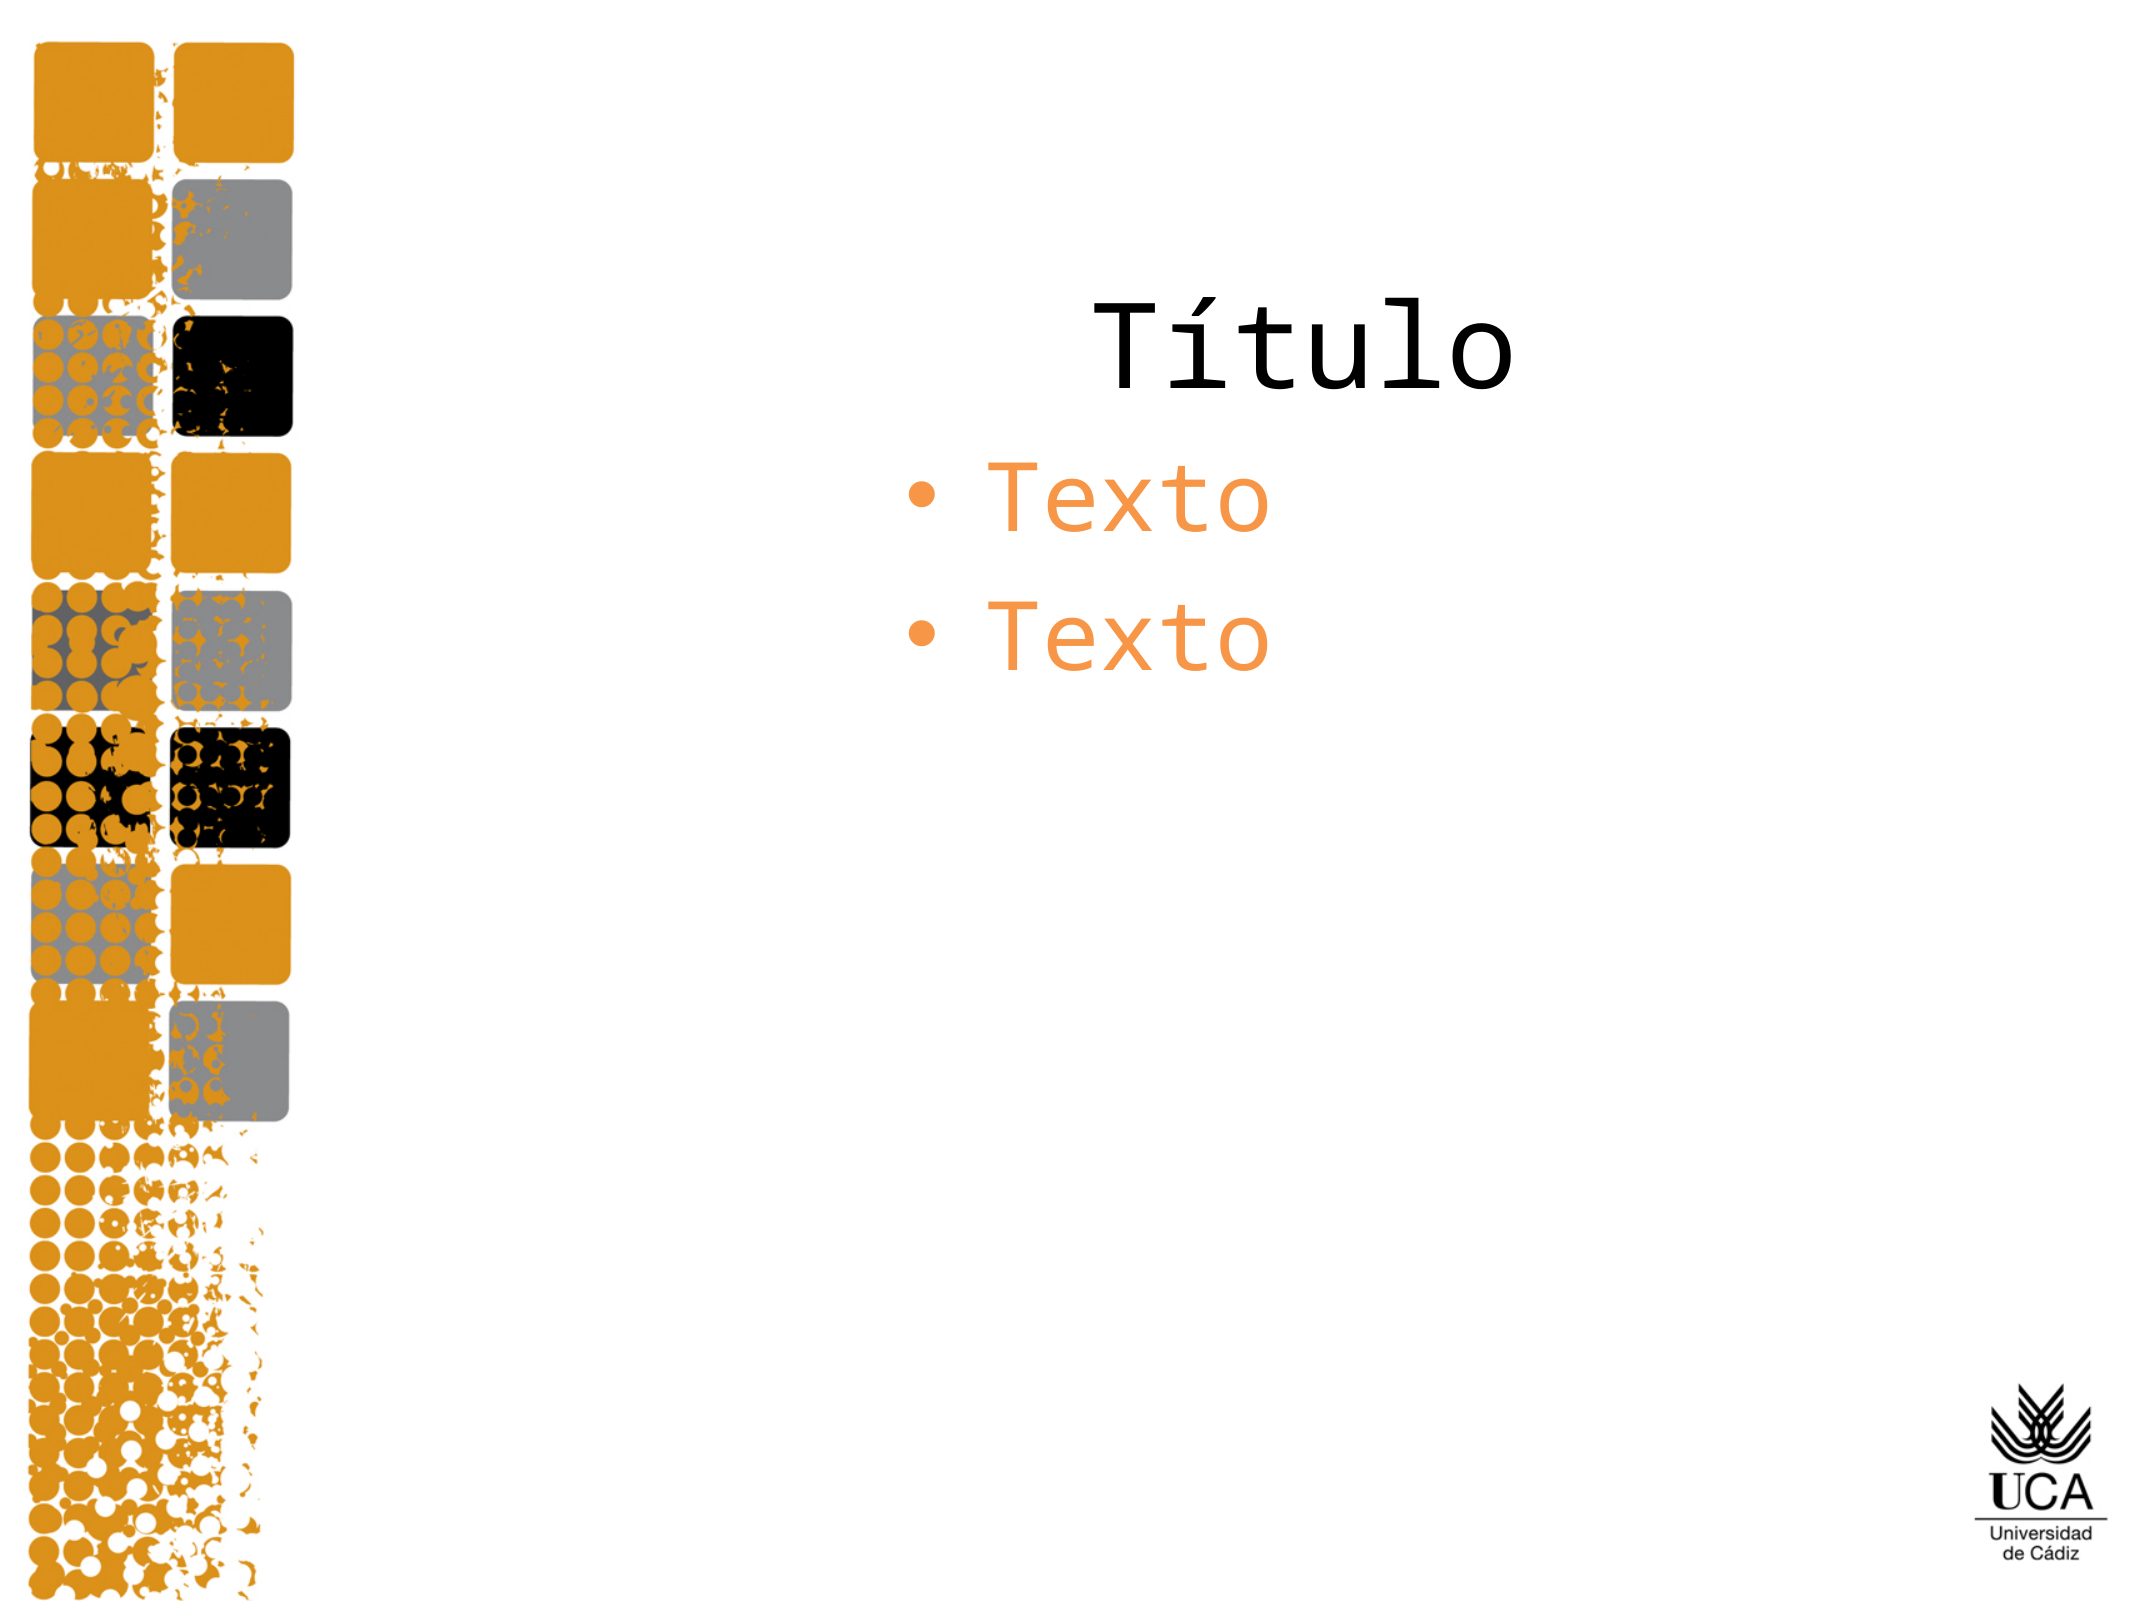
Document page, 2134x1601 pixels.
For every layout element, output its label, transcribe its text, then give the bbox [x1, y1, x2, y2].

picture [0, 0, 2134, 1601]
title Título [883, 257, 1705, 425]
list Texto Texto [883, 425, 1705, 1204]
